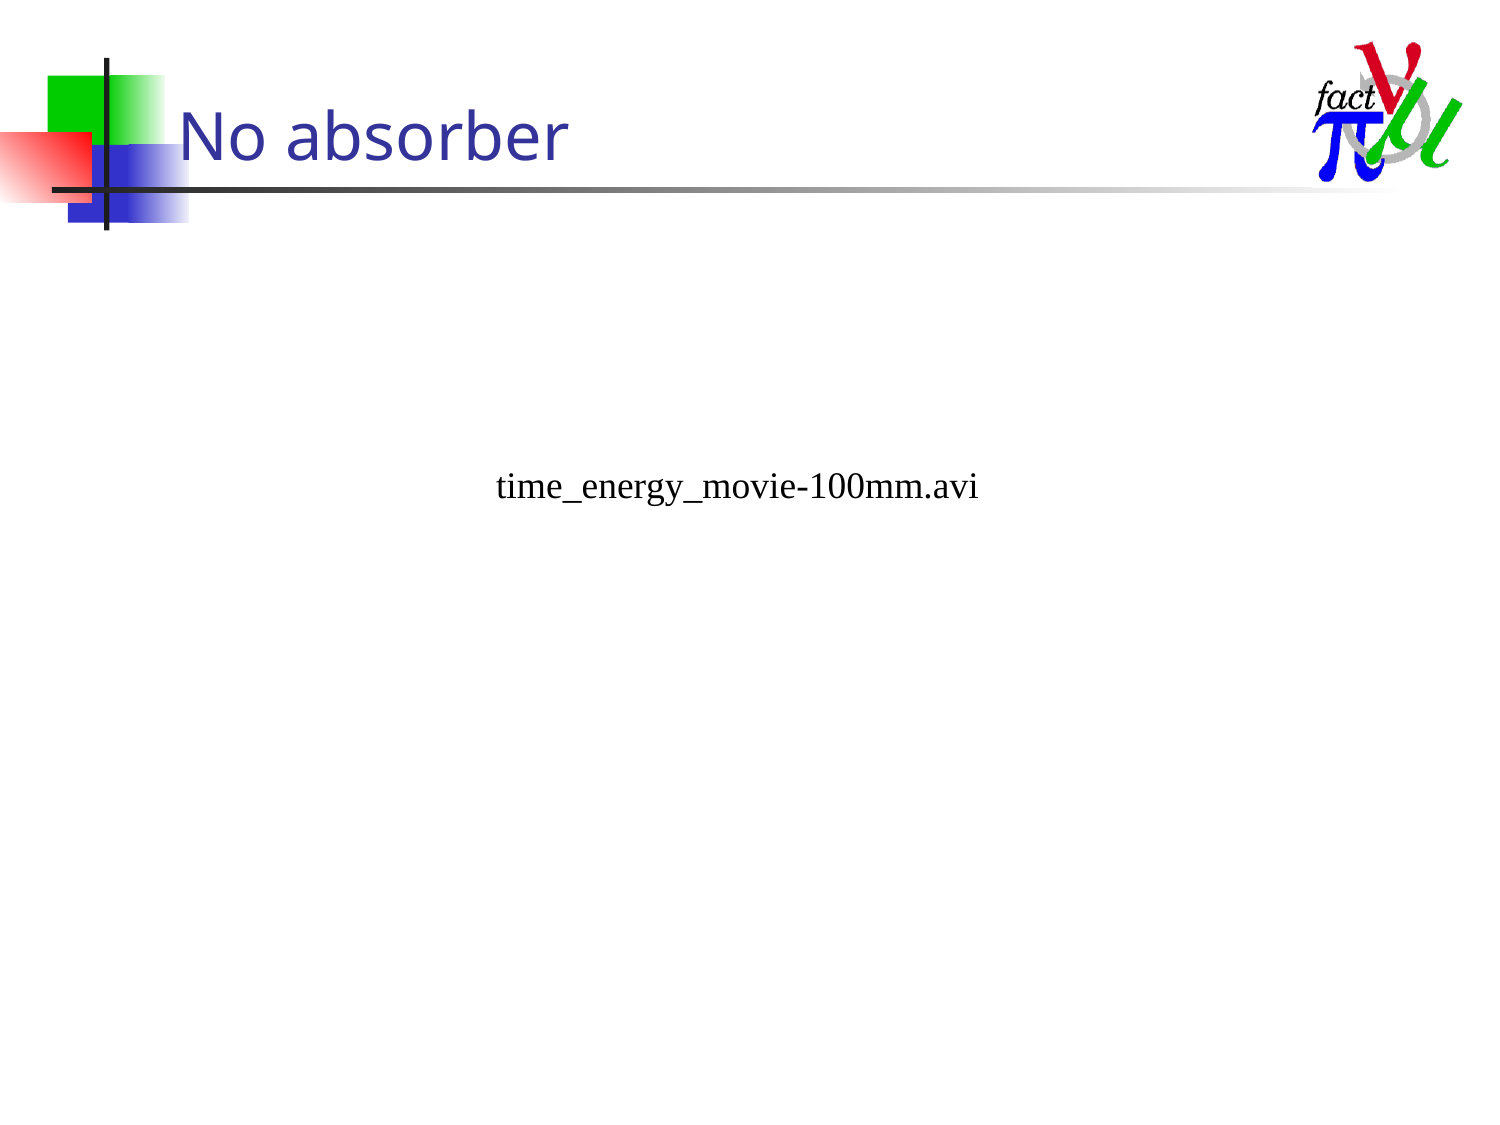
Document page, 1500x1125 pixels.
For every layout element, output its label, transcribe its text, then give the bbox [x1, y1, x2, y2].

picture [1441, 41, 1463, 188]
text_box time_energy_movie-100mm.avi [481, 457, 994, 514]
title No absorber [162, 0, 1441, 188]
